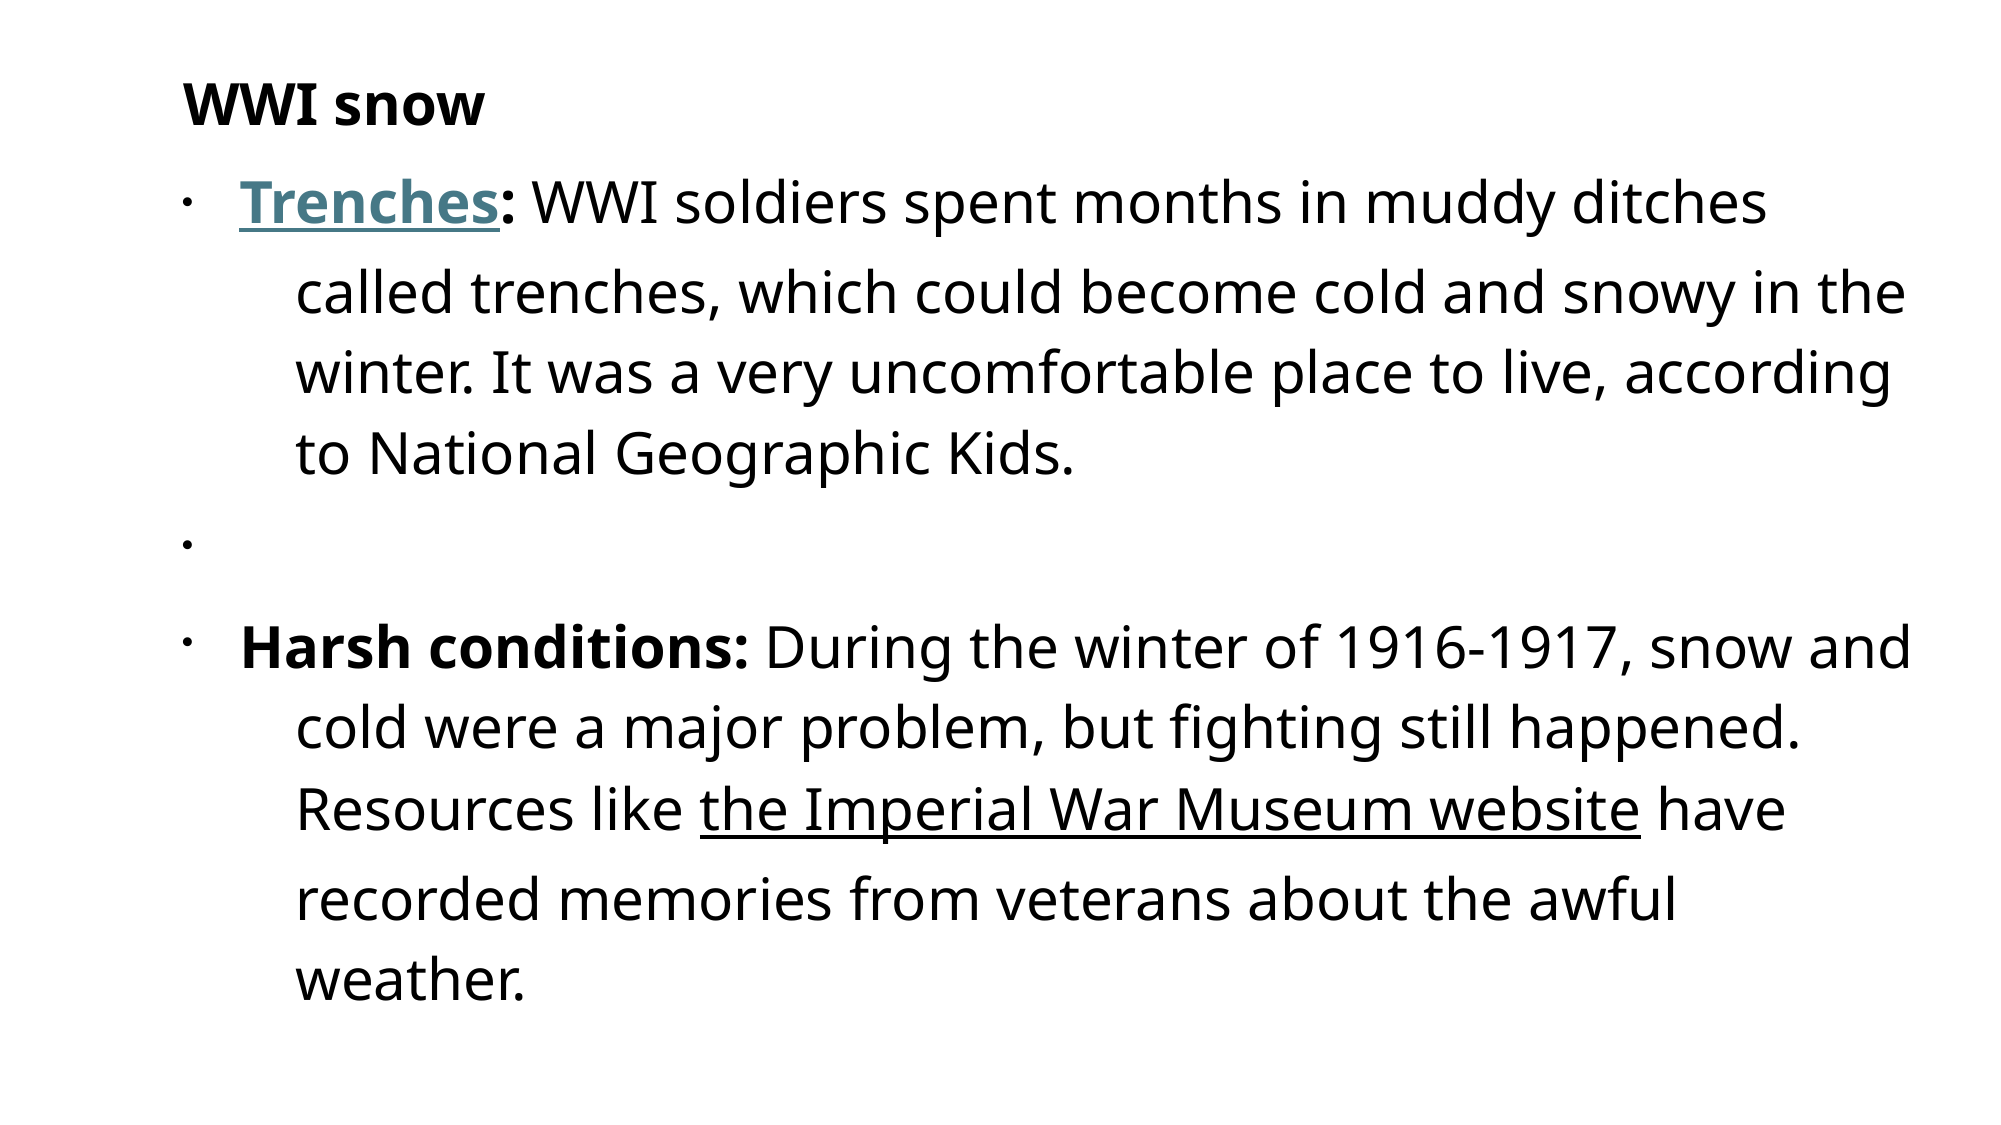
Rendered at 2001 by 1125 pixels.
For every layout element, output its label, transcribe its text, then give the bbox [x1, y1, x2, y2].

text_box WWI snow Trenches: WWI soldiers spent months in muddy ditches called trenches, which could become cold and snowy in the winter. It was a very uncomfortable place to live, according to National Geographic Kids. Harsh conditions: During the winter of 1916-1917, snow and cold were a major problem, but fighting still happened. Resources like the Imperial War Museum website have recorded memories from veterans about the awful weather. [168, 48, 1931, 924]
